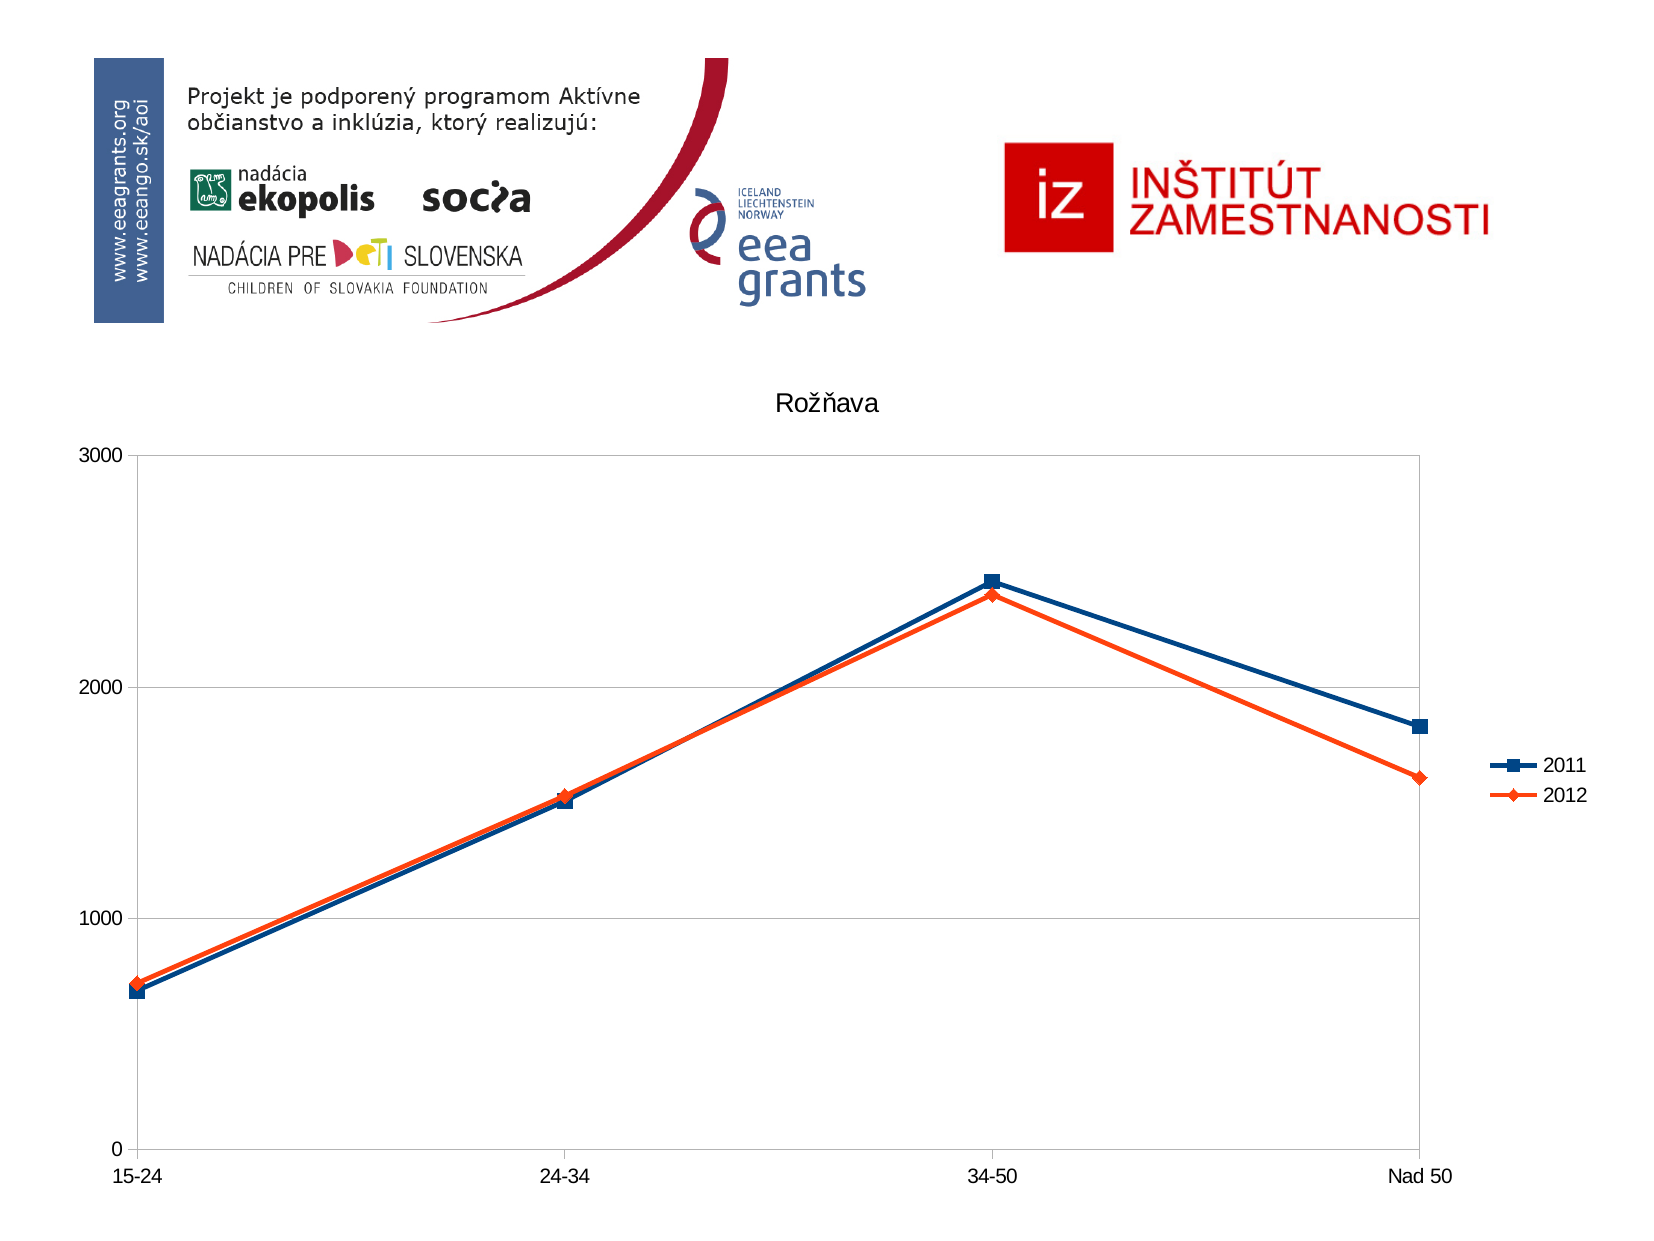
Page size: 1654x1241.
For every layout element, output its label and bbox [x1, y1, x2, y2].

picture [944, 47, 1548, 343]
picture [94, 58, 887, 324]
chart [47, 356, 1607, 1205]
